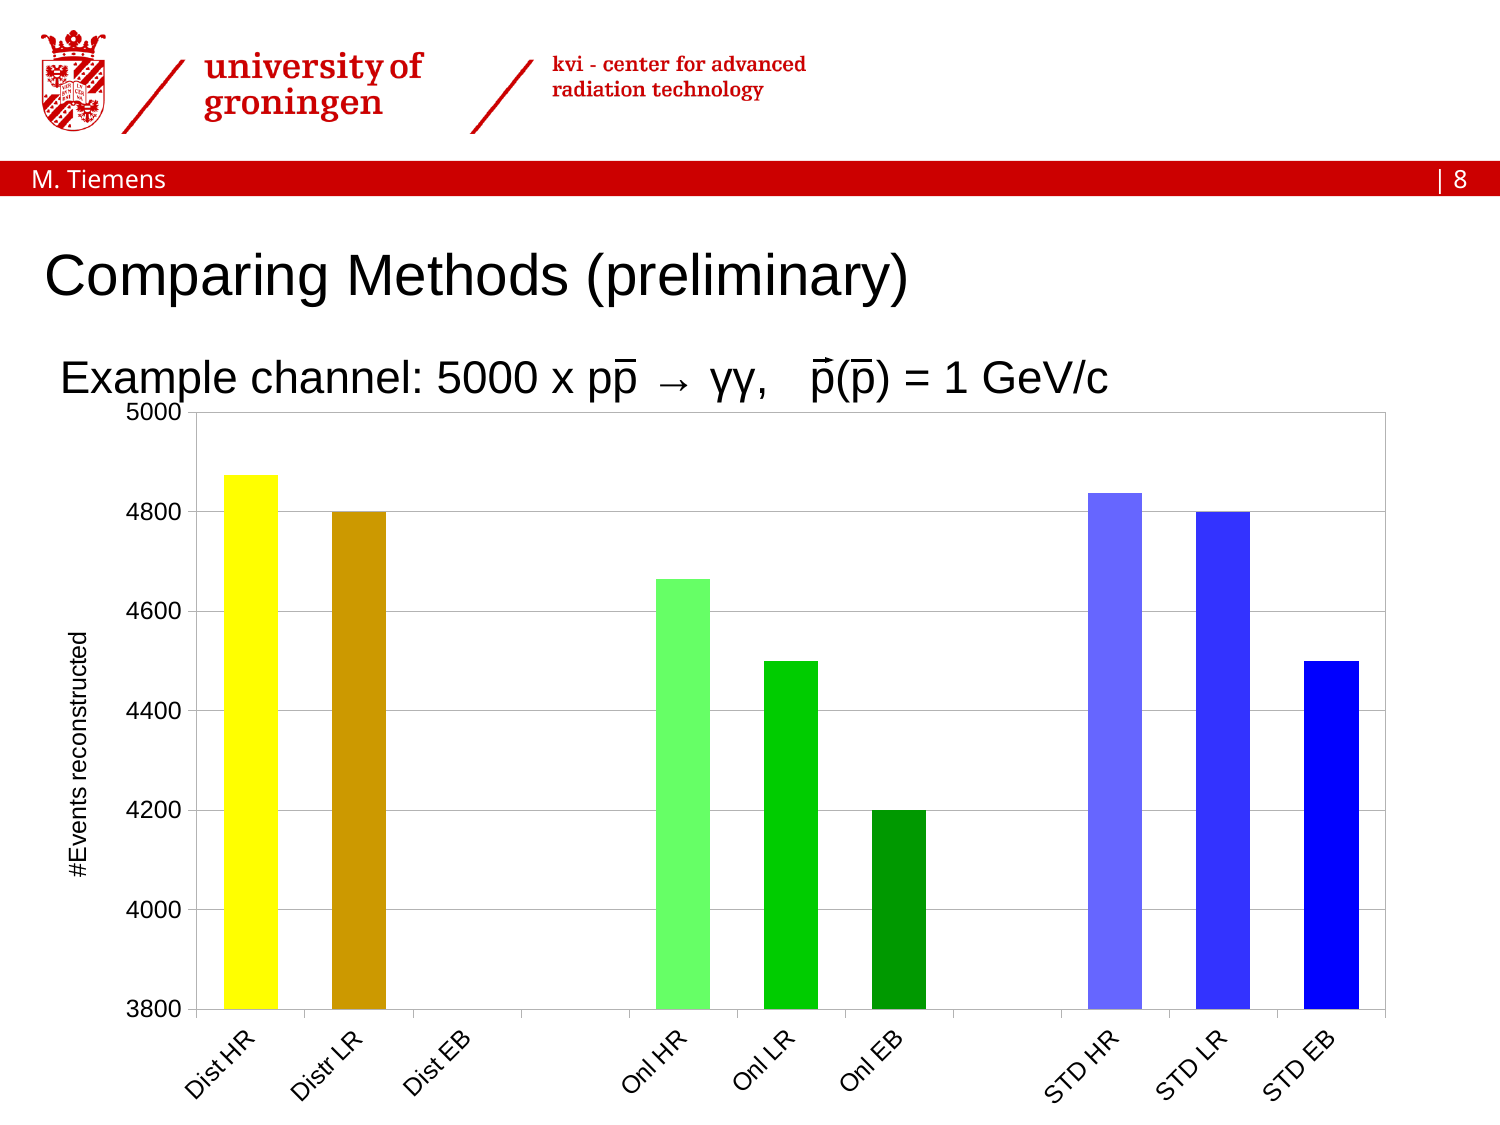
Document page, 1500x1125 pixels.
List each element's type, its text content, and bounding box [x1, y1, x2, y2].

chart [30, 384, 1414, 1125]
text_box M. Tiemens [16, 155, 228, 201]
picture [41, 30, 806, 134]
text_box Comparing Methods (preliminary) [30, 235, 927, 315]
text_box Example channel: 5000 x pp → γγ, p(p) = 1 GeV/c [45, 345, 1441, 462]
text_box [0, 0, 1500, 197]
text_box | <number> [1316, 155, 1483, 235]
